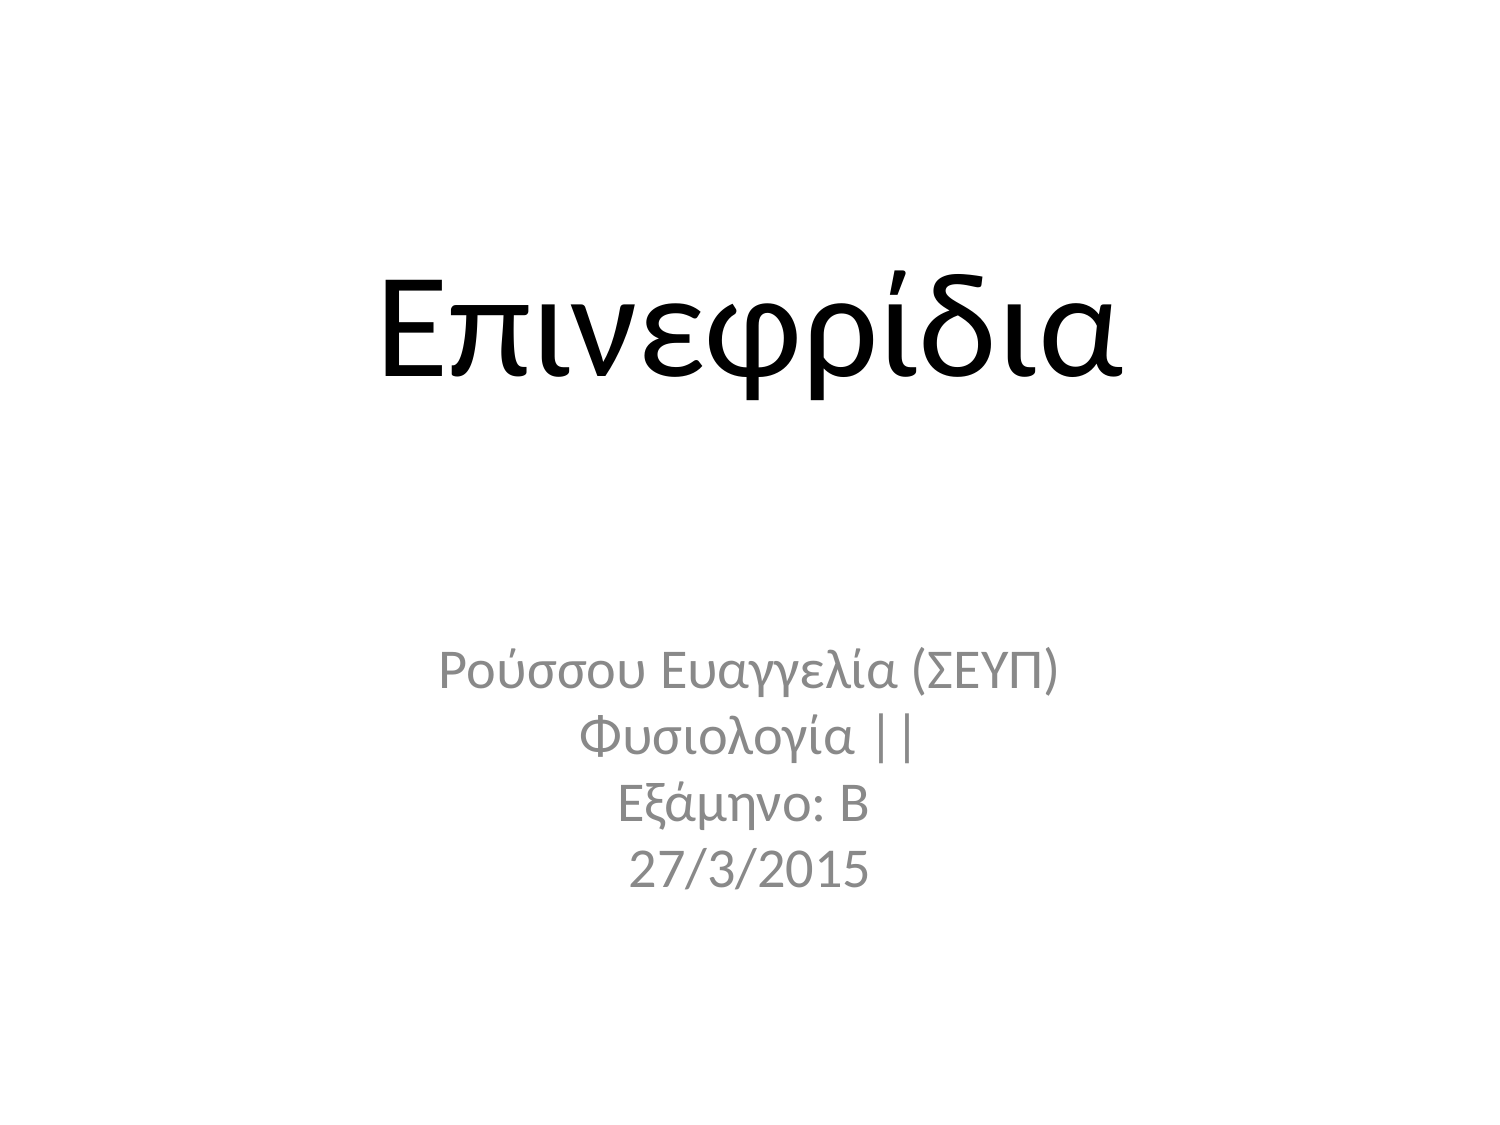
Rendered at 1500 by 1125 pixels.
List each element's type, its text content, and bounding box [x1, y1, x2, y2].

subtitle Ρούσσου Ευαγγελία (ΣΕΥΠ) Φυσιολογία || Εξάμηνο: Β 27/3/2015 [225, 637, 1276, 925]
title Επινεφρίδια [112, 196, 1388, 438]
